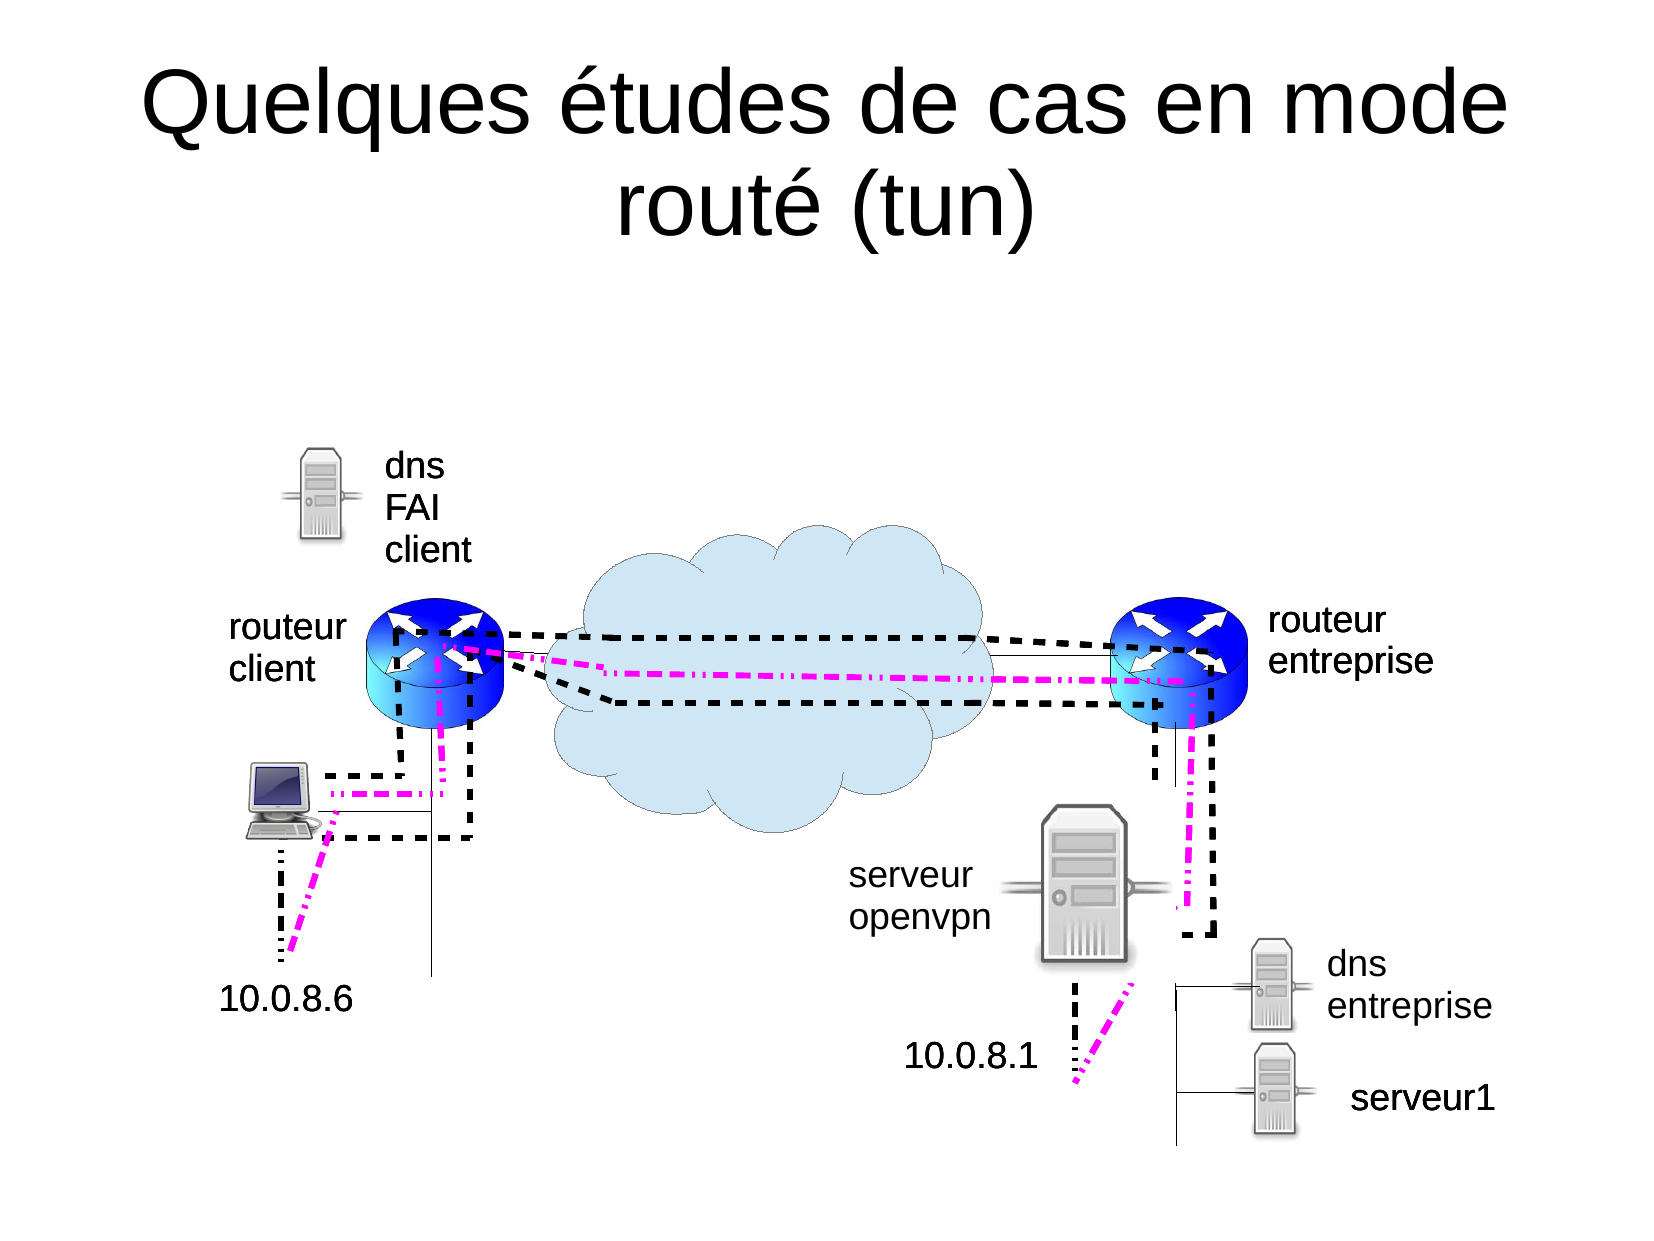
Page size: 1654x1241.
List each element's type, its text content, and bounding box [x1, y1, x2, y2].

text_box routeur entreprise [1253, 590, 1450, 690]
text_box serveur openvpn [833, 846, 1007, 945]
text_box 10.0.8.6 [200, 967, 379, 1030]
text_box 10.0.8.1 [885, 1023, 1064, 1087]
picture [1229, 928, 1319, 1146]
picture [994, 787, 1176, 983]
text_box [544, 525, 994, 833]
text_box routeur client [213, 598, 363, 697]
text_box dns FAI client [369, 437, 487, 578]
picture [366, 598, 504, 729]
text_box serveur1 [1335, 1068, 1514, 1128]
picture [278, 438, 365, 551]
text_box dns entreprise [1312, 934, 1509, 1034]
title Quelques études de cas en mode routé (tun) [82, 49, 1571, 257]
picture [1110, 597, 1248, 729]
picture [242, 760, 323, 841]
